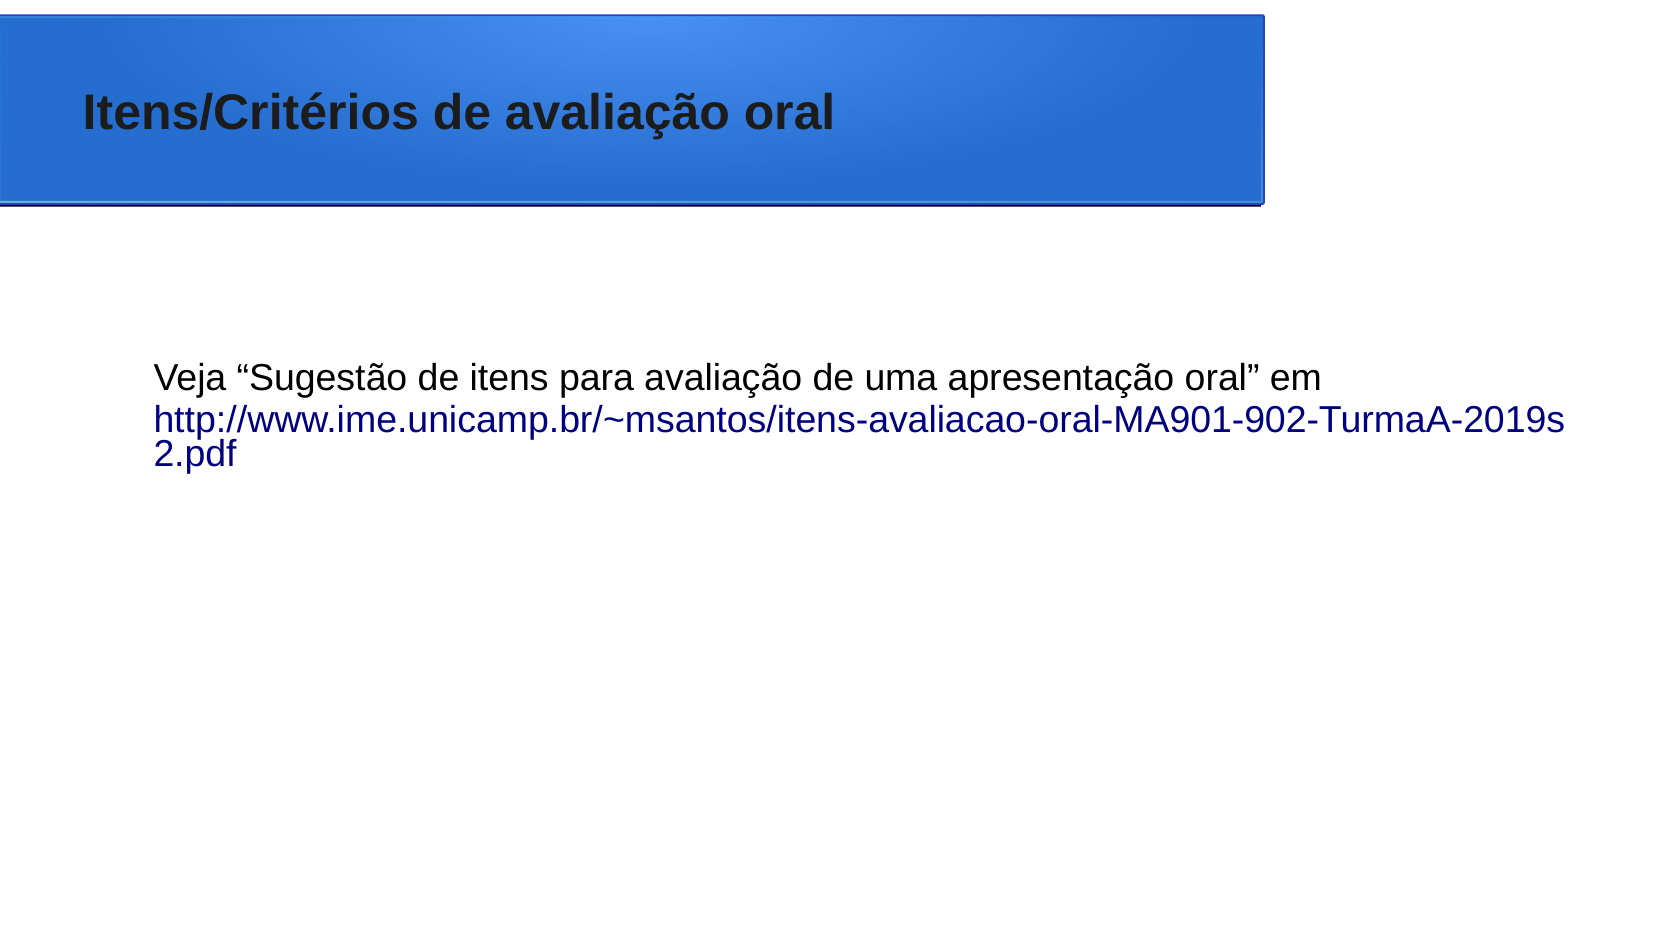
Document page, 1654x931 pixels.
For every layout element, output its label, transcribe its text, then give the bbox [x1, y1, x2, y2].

title Itens/Critérios de avaliação oral [82, 35, 1235, 189]
list Veja “Sugestão de itens para avaliação de uma apresentação oral” em http://www.ime.unicamp.br/~msantos/itens-avaliacao-oral-MA901-902-TurmaA-2019s2.pdf [82, 224, 1571, 764]
